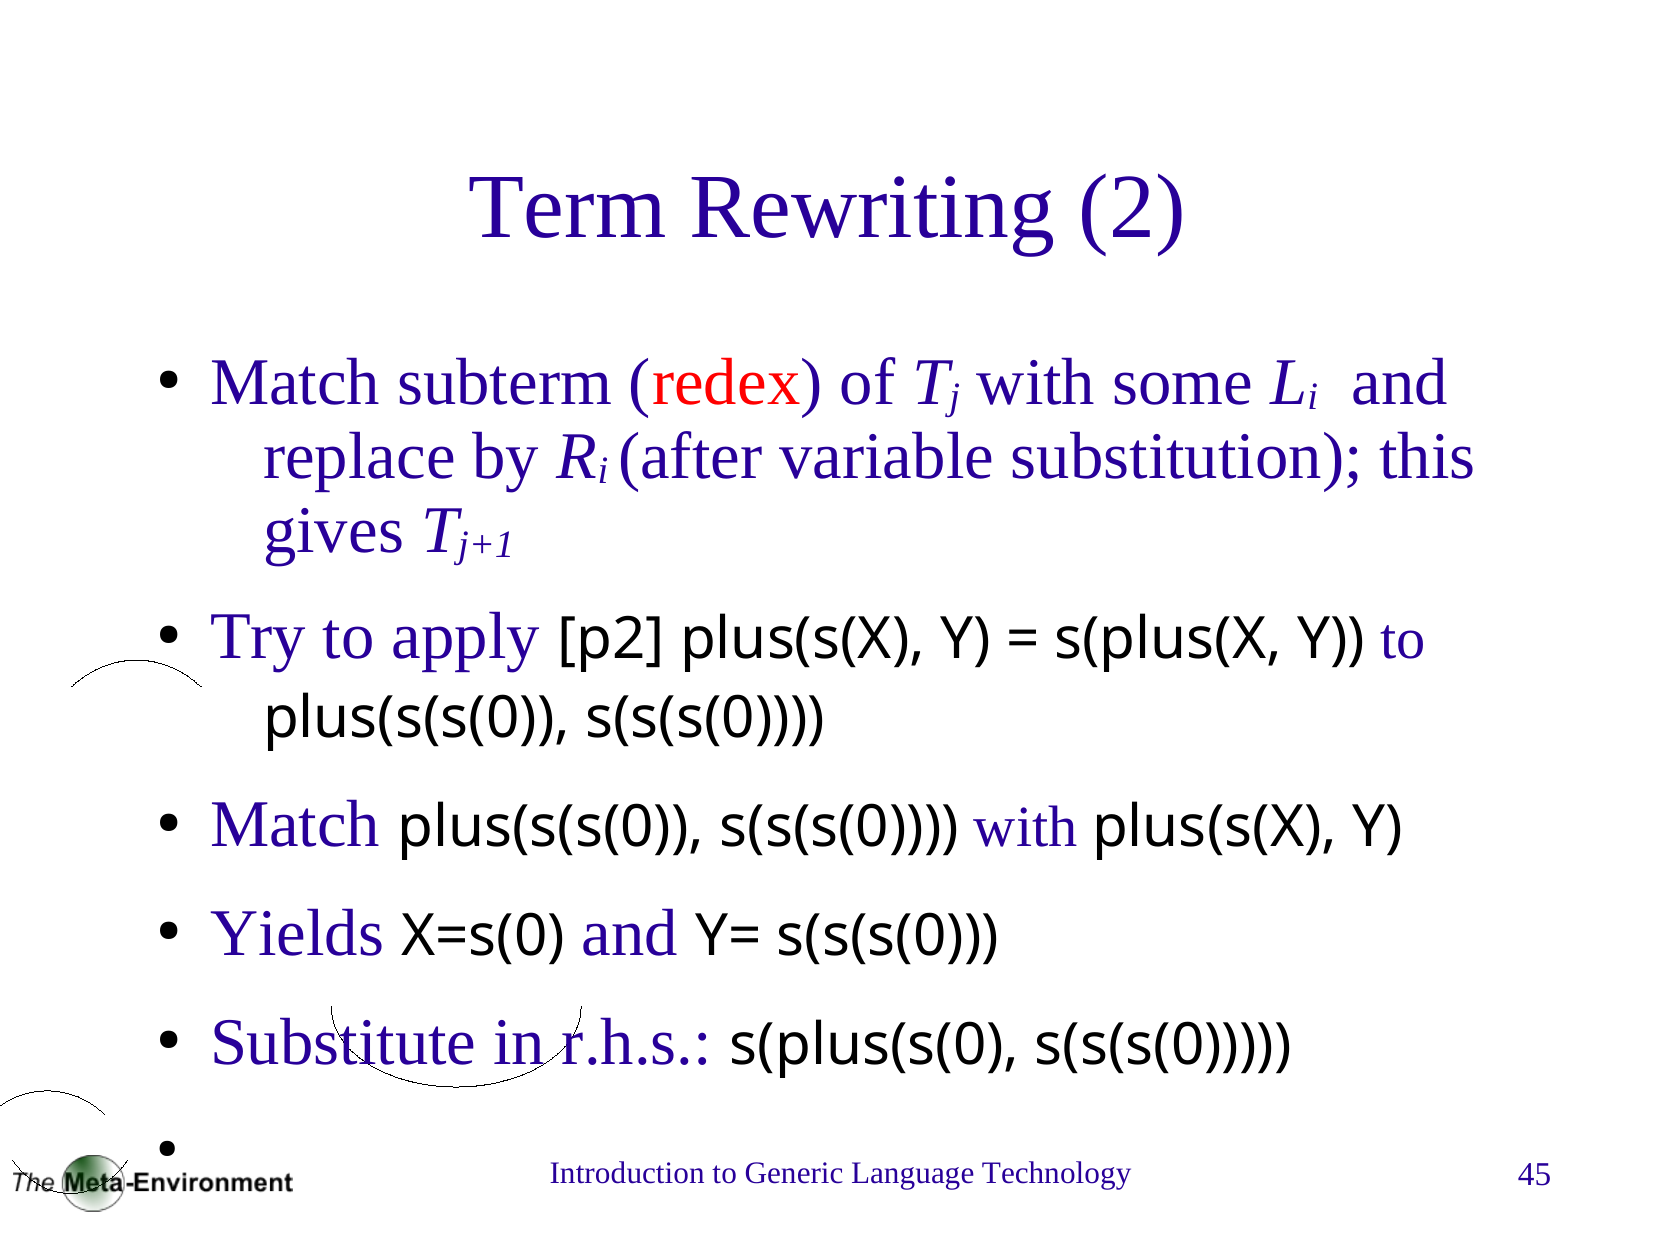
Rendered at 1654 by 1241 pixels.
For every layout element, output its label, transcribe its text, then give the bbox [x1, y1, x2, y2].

title Term Rewriting (2) [121, 102, 1534, 311]
picture [13, 1155, 121, 1212]
list Match subterm (redex) of Tj with some Li and replace by Ri (after variable substitution); this gives Tj+1 Try to apply [p2] plus(s(X), Y) = s(plus(X, Y)) to plus(s(s(0)), s(s(s(0)))) Match plus(s(s(0)), s(s(s(0)))) with plus(s(X), Y) Yields X=s(0) and Y= s(s(s(0))) Substitute in r.h.s.: s(plus(s(0), s(s(s(0))))) [121, 344, 1534, 1241]
